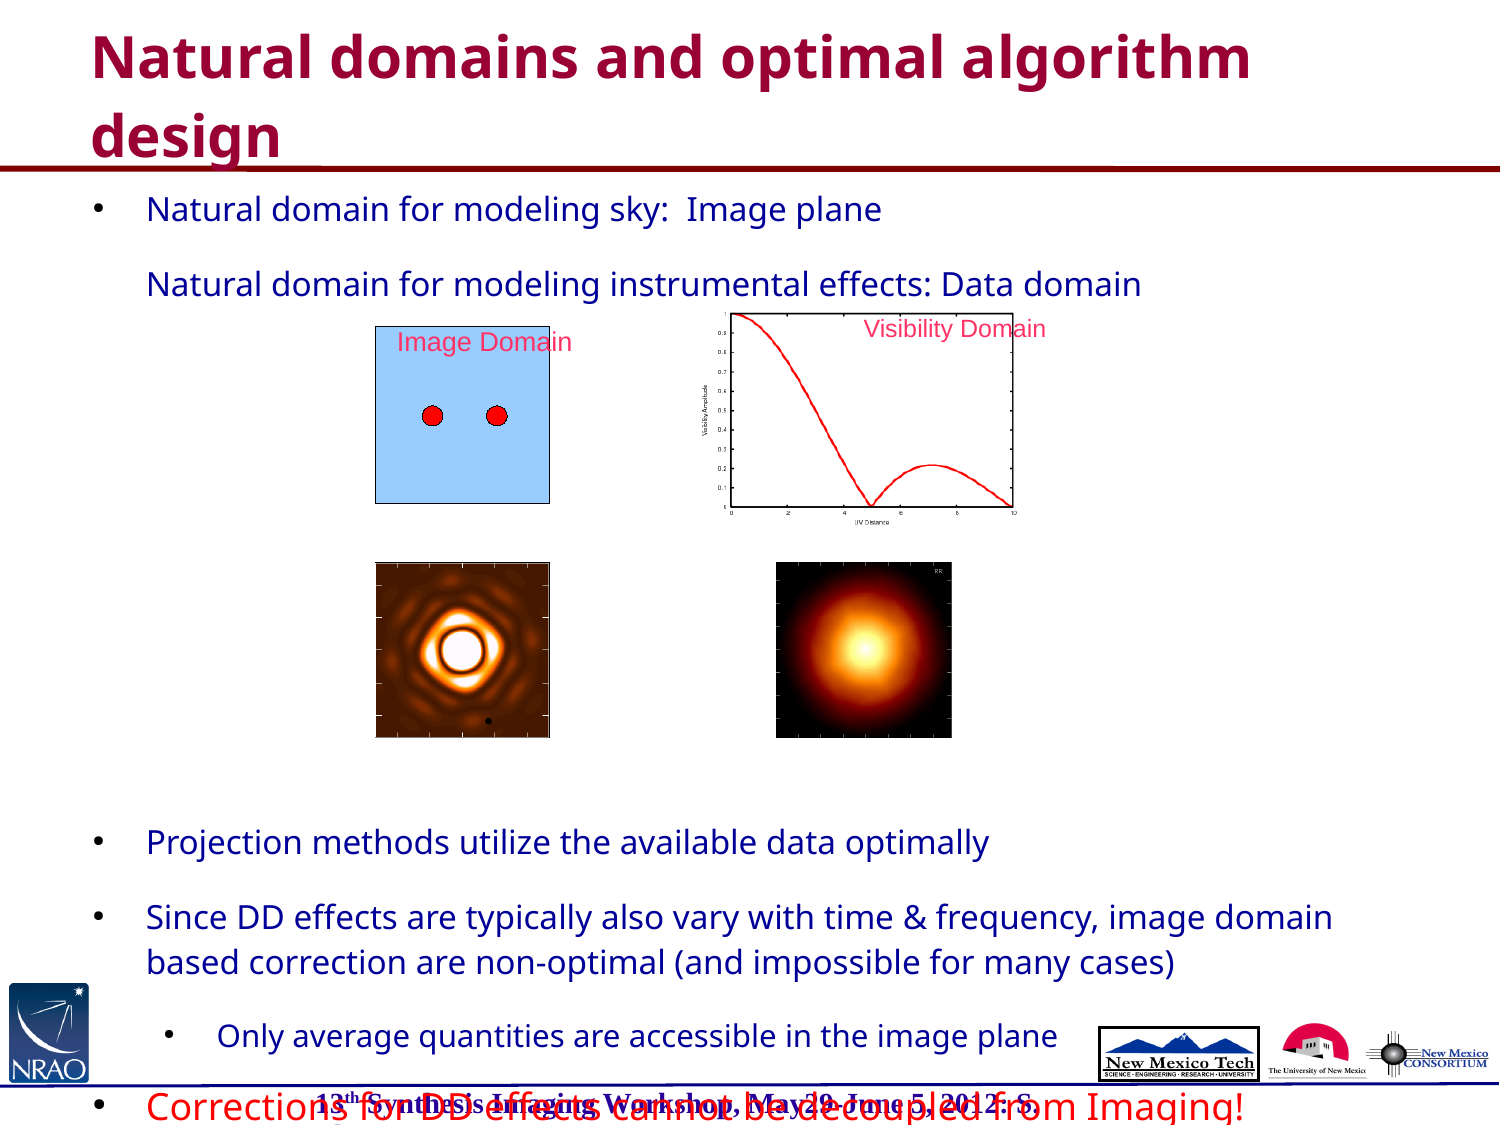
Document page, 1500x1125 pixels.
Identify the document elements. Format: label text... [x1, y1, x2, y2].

picture [1216, 1102, 1228, 1118]
picture [1160, 1102, 1172, 1118]
picture [918, 1039, 926, 1045]
text_box Visibility Domain [848, 307, 1062, 350]
picture [981, 1039, 991, 1045]
text_box Image Domain [382, 319, 584, 365]
picture [0, 0, 1500, 166]
picture [359, 1039, 367, 1045]
picture [911, 1113, 921, 1118]
picture [736, 1039, 746, 1045]
picture [442, 1039, 451, 1045]
picture [296, 1039, 304, 1045]
picture [577, 1039, 585, 1045]
picture [1101, 1039, 1257, 1079]
picture [423, 1039, 432, 1045]
picture [0, 172, 1500, 1125]
list Natural domain for modeling sky: Image plane Natural domain for modeling instrumental effects: Data domain Projection methods utilize the available data optimally Since DD effects are typically also vary with time & frequency, image domain based correction are non-optimal (and impossible for many cases) Only average quantities are accessible in the image plane Corrections for DD effects cannot be decoupled from Imaging! [75, 186, 1426, 1039]
text_box [375, 326, 550, 504]
picture [460, 1039, 468, 1045]
picture [632, 1039, 640, 1045]
title Natural domains and optimal algorithm design [75, 33, 1426, 158]
picture [936, 1039, 945, 1045]
picture [911, 1103, 919, 1112]
picture [221, 1039, 235, 1045]
picture [375, 562, 550, 738]
picture [378, 1039, 387, 1045]
picture [698, 306, 1023, 526]
picture [776, 562, 952, 738]
picture [1007, 1039, 1015, 1045]
